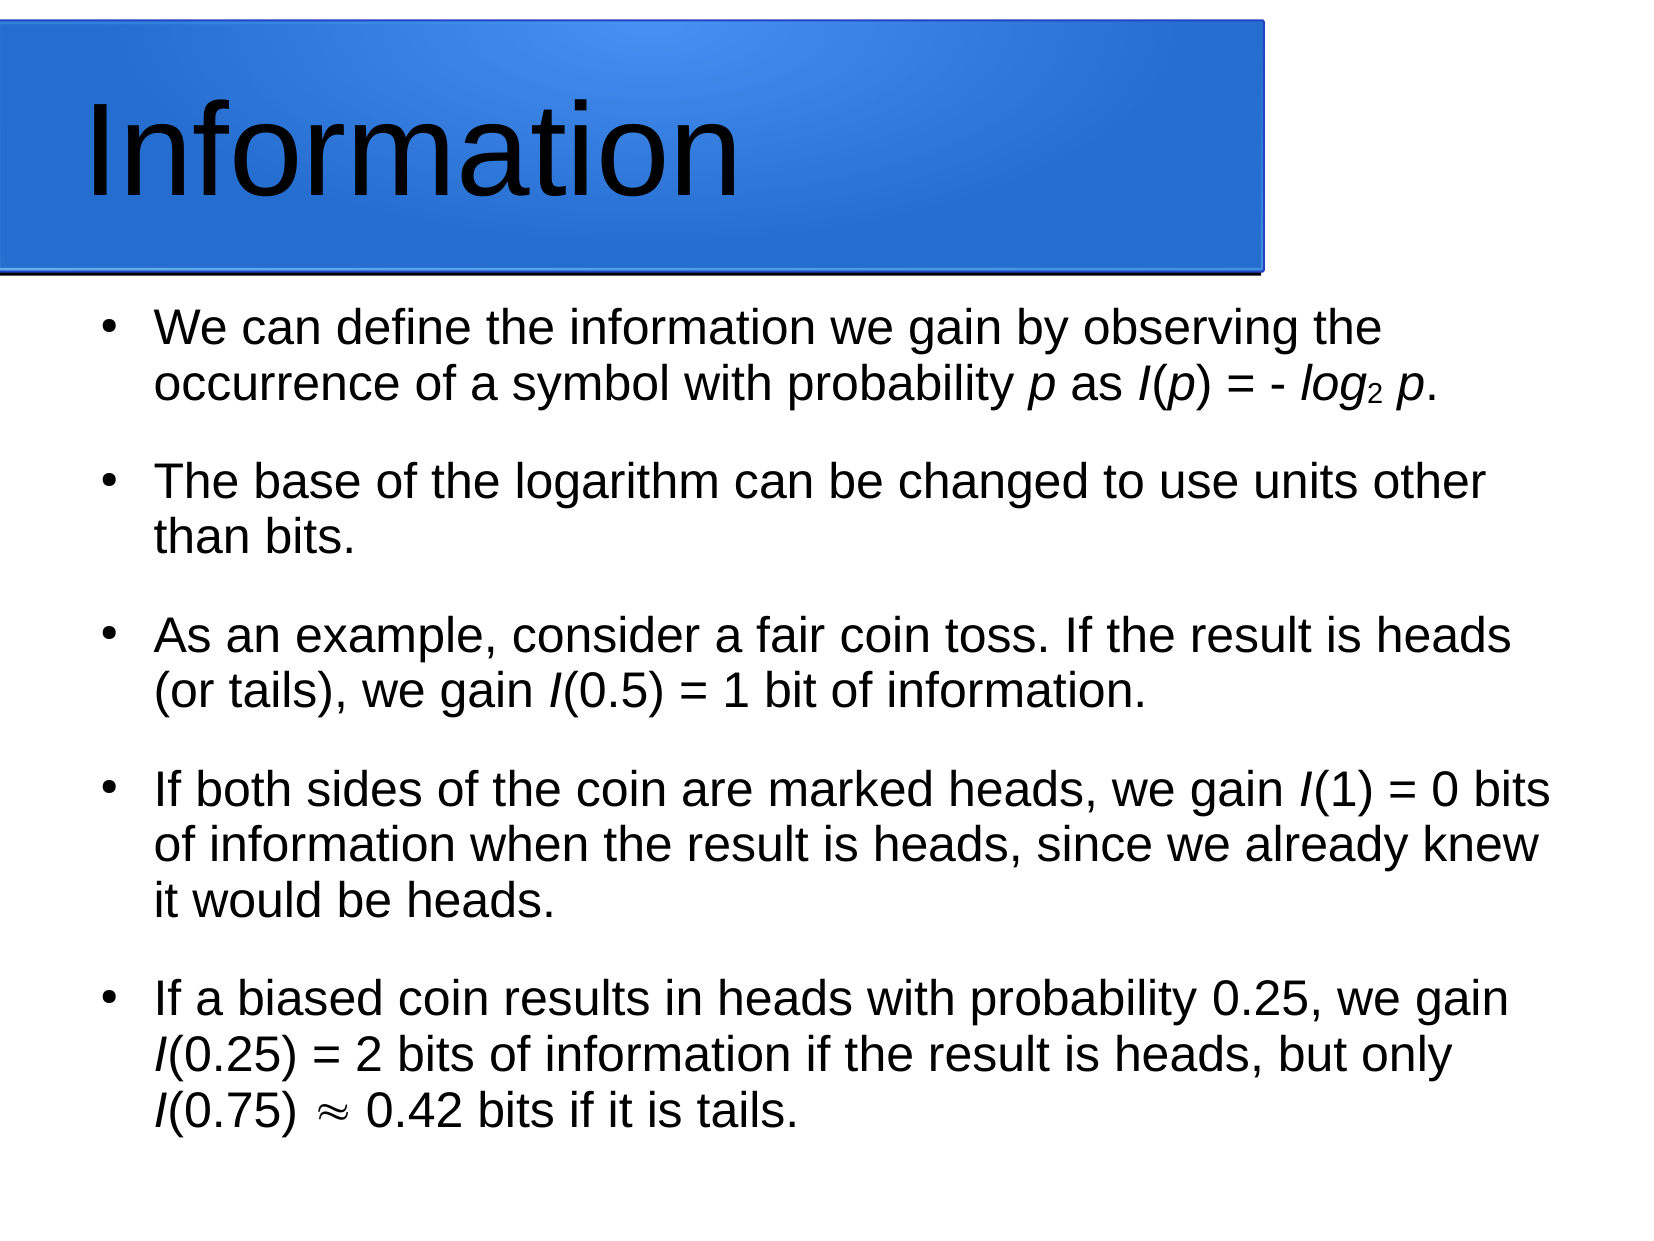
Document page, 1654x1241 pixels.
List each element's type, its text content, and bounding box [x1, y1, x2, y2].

list We can define the information we gain by observing the occurrence of a symbol with probability p as I(p) = - log2 p. The base of the logarithm can be changed to use units other than bits. As an example, consider a fair coin toss. If the result is heads (or tails), we gain I(0.5) = 1 bit of information. If both sides of the coin are marked heads, we gain I(1) = 0 bits of information when the result is heads, since we already knew it would be heads. If a biased coin results in heads with probability 0.25, we gain I(0.25) = 2 bits of information if the result is heads, but only I(0.75) » 0.42 bits if it is tails. [82, 299, 1571, 1170]
title Information [82, 47, 1235, 252]
